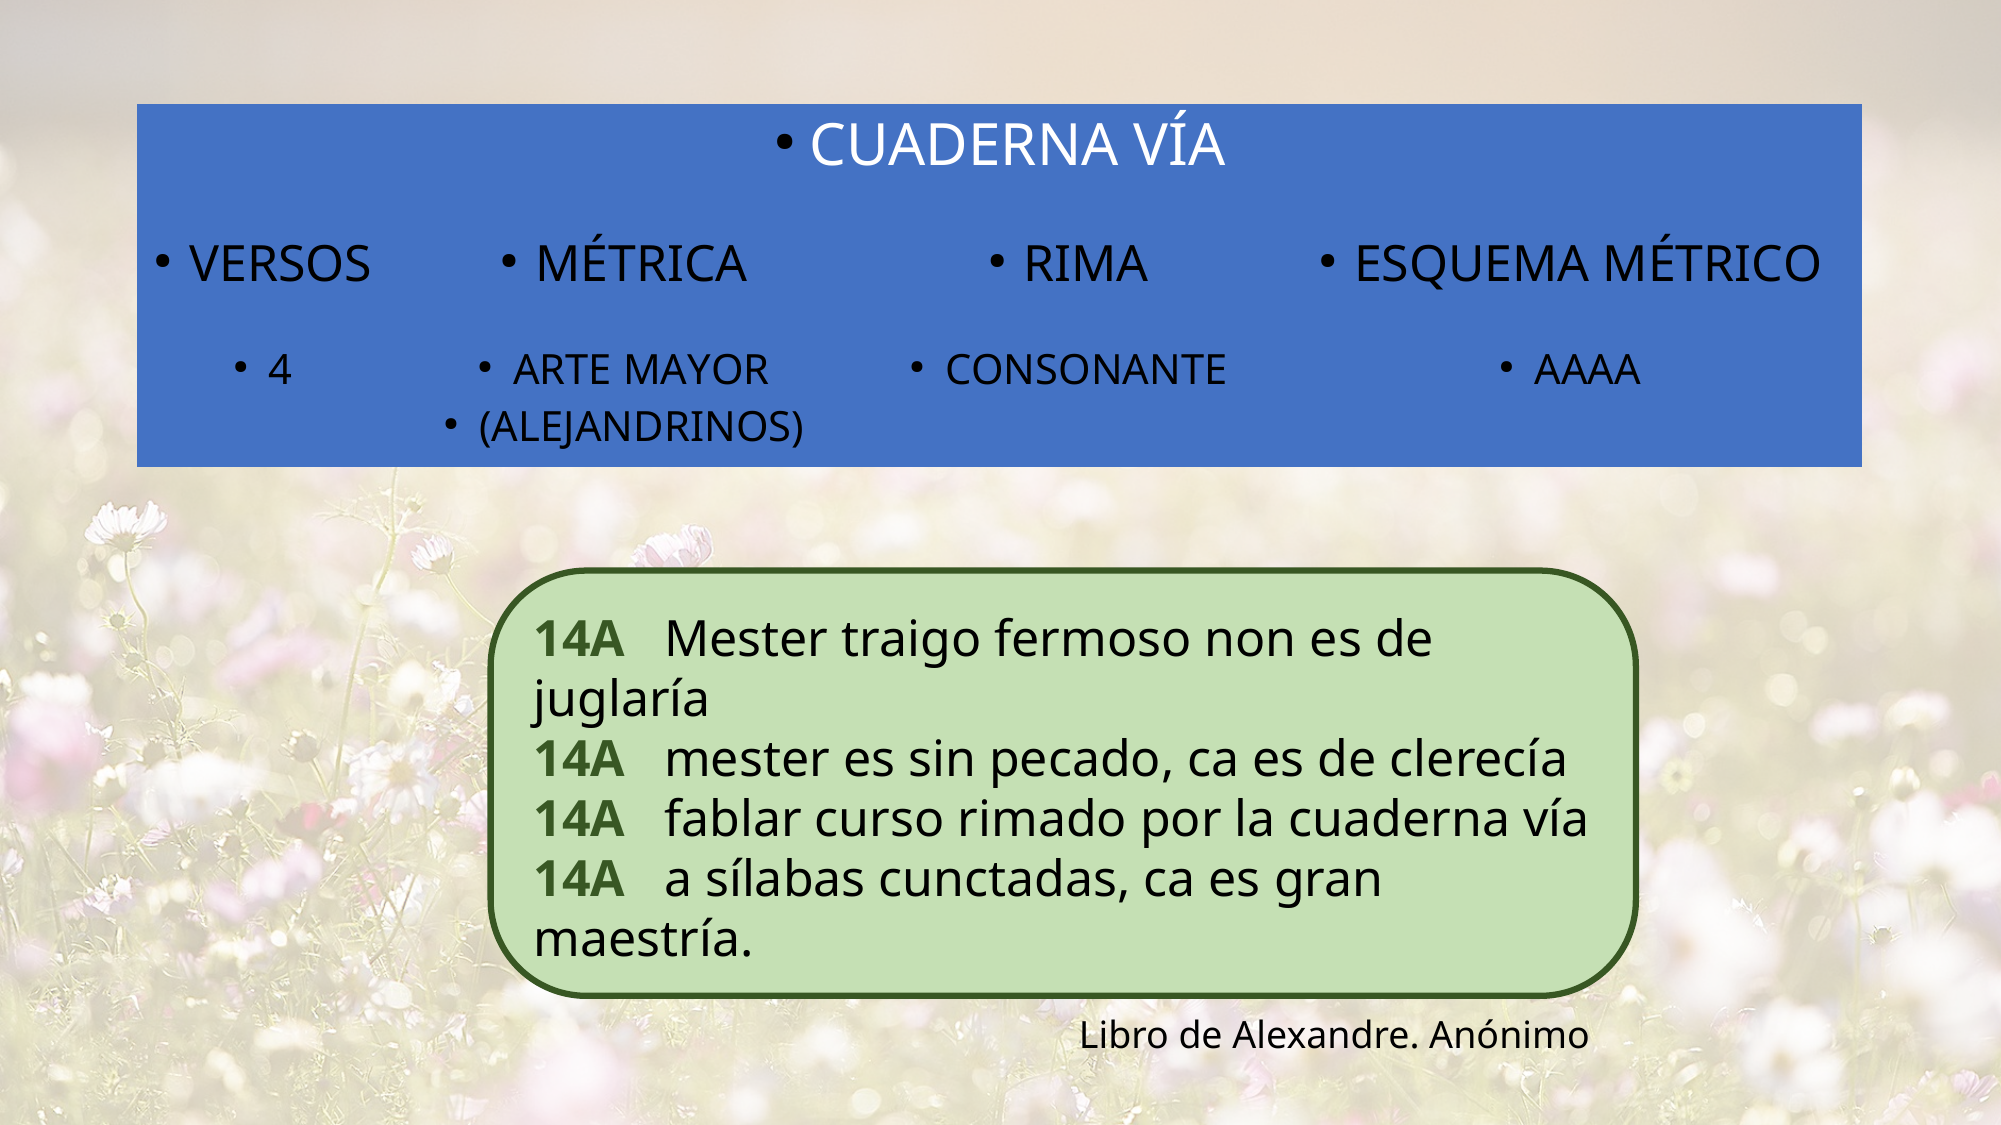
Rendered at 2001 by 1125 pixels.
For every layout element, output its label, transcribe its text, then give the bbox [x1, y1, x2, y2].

table_cell RIMA [859, 228, 1278, 340]
table_cell AAAA [1278, 340, 1862, 467]
table_cell VERSOS [137, 228, 389, 340]
table_cell CONSONANTE [859, 340, 1278, 467]
text_box 14A Mester traigo fermoso non es de juglaría 14A mester es sin pecado, ca es de clerecía 14A fablar curso rimado por la cuaderna vía 14A a sílabas cunctadas, ca es gran maestría. Libro de Alexandre. Anónimo [490, 570, 1636, 996]
table_cell MÉTRICA [389, 228, 859, 340]
table_cell ESQUEMA MÉTRICO [1278, 228, 1862, 340]
table_cell 4 [137, 340, 389, 467]
picture [0, 0, 2000, 1125]
table_header CUADERNA VÍA [137, 104, 1862, 228]
table_cell ARTE MAYOR (ALEJANDRINOS) [389, 340, 859, 467]
